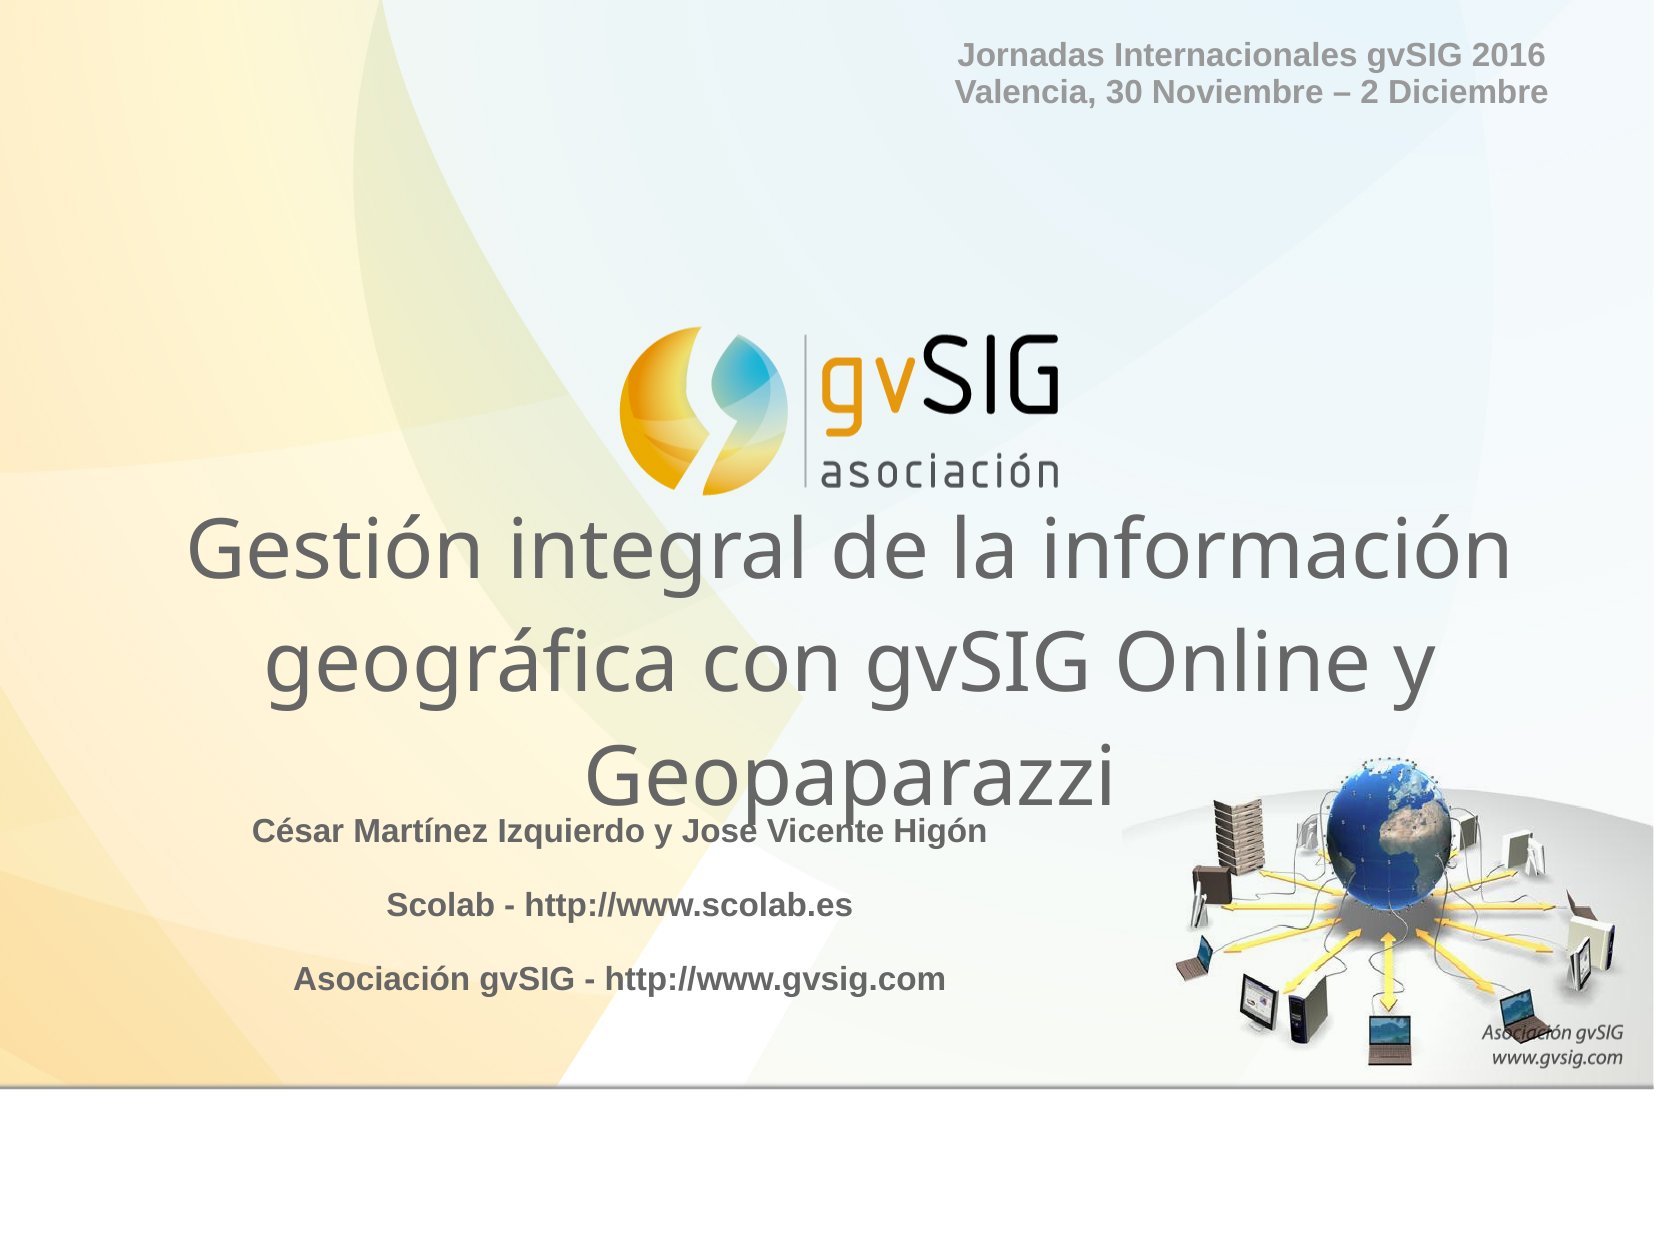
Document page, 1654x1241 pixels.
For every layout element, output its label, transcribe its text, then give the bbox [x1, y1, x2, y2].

picture [0, 0, 1654, 1241]
text_box César Martínez Izquierdo y Jose Vicente Higón Scolab - http://www.scolab.es Asociación gvSIG - http://www.gvsig.com [88, 767, 1152, 1081]
title Gestión integral de la información geográfica con gvSIG Online y Geopaparazzi [135, 514, 1565, 767]
text_box Jornadas Internacionales gvSIG 2016 Valencia, 30 Noviembre – 2 Diciembre [779, 29, 1654, 129]
